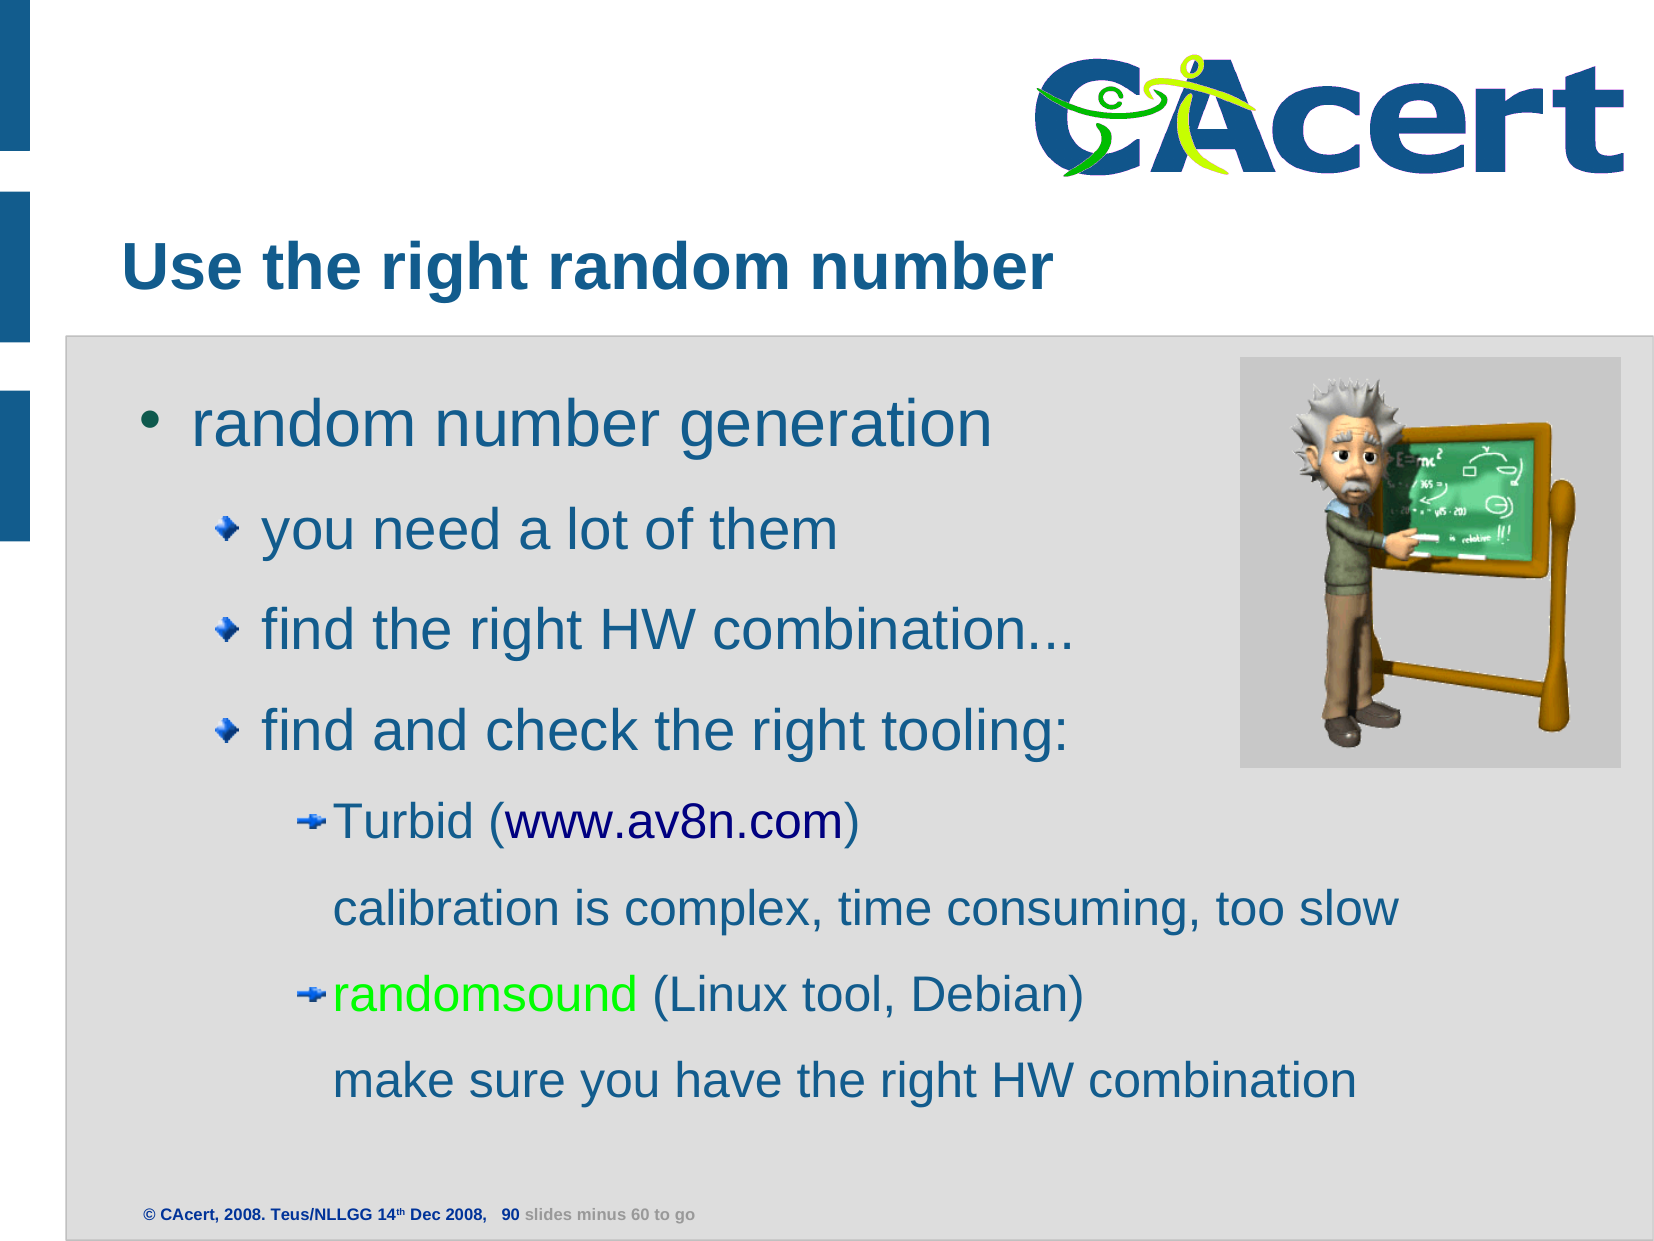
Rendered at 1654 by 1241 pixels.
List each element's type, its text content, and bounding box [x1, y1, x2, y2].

picture [1033, 53, 1625, 178]
list random number generation you need a lot of them find the right HW combination... find and check the right tooling: Turbid (www.av8n.com) calibration is complex, time consuming, too slow randomsound (Linux tool, Debian) make sure you have the right HW combination [121, 344, 1594, 1238]
picture [1240, 357, 1621, 768]
title Use the right random number [121, 177, 1533, 315]
